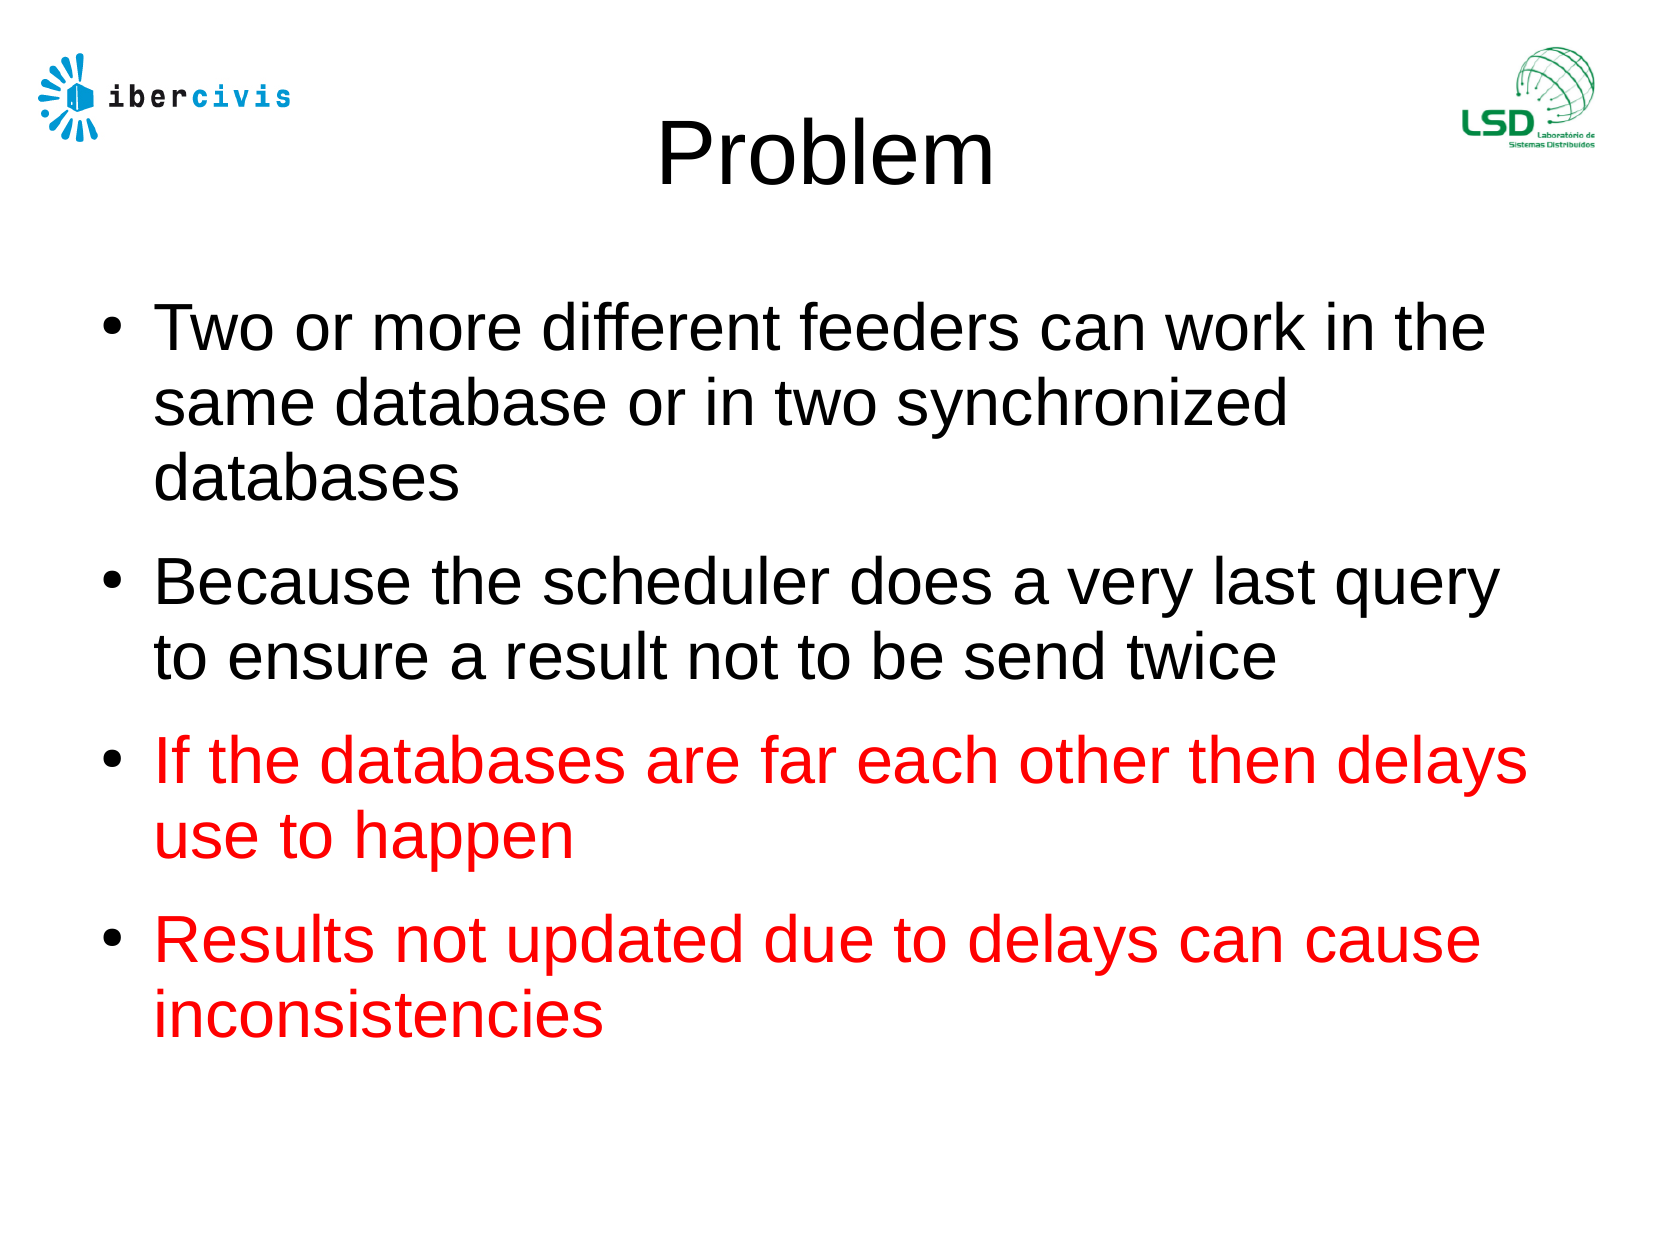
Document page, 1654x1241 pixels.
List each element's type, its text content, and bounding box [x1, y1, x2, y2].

title Problem [82, 49, 1571, 257]
list Two or more different feeders can work in the same database or in two synchronized databases Because the scheduler does a very last query to ensure a result not to be send twice If the databases are far each other then delays use to happen Results not updated due to delays can cause inconsistencies [82, 290, 1571, 1109]
picture [38, 53, 290, 142]
picture [1461, 45, 1595, 148]
